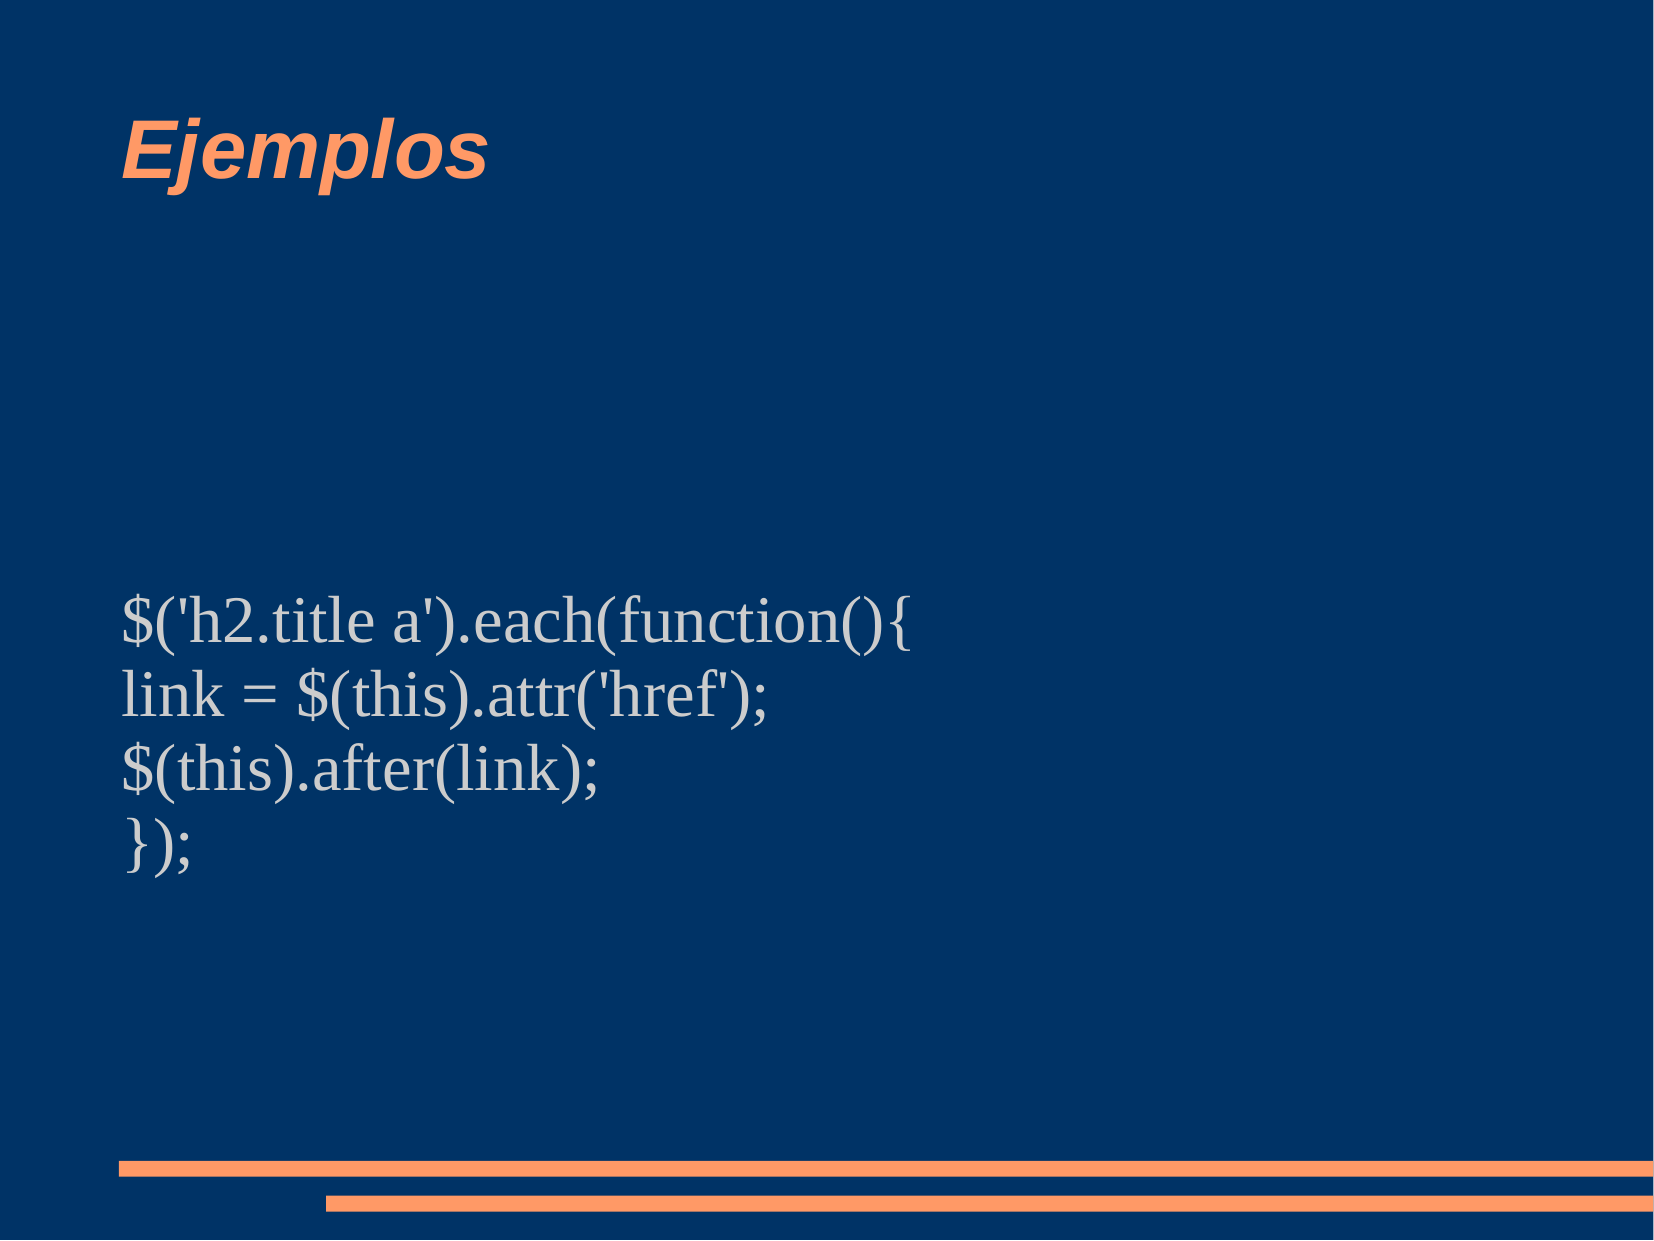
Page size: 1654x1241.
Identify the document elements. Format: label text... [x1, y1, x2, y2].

title Ejemplos [121, 53, 1534, 246]
subtitle $('h2.title a').each(function(){ link = $(this).attr('href'); $(this).after(link); }); [121, 329, 1561, 1134]
